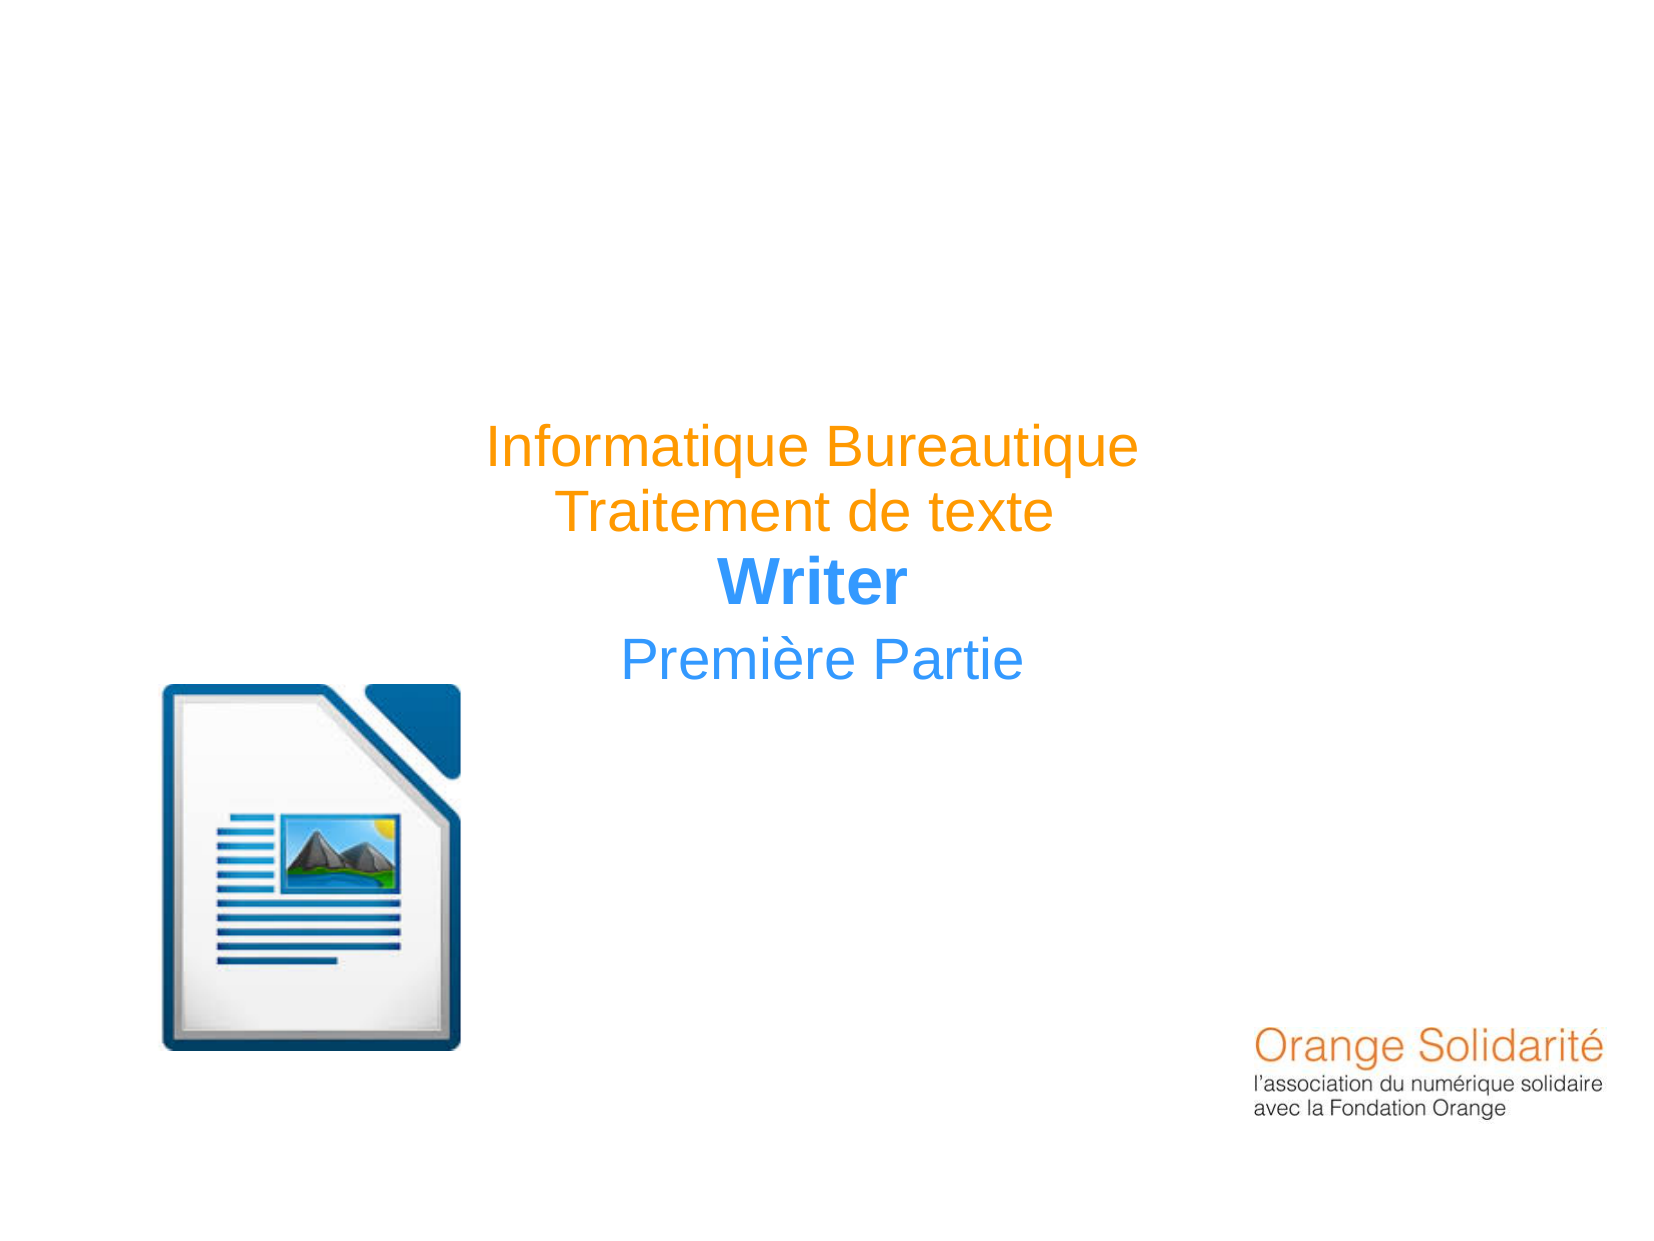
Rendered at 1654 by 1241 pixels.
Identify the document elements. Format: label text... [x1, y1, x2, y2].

text_box Informatique Bureautique Traitement de texte Writer Première Partie [470, 406, 1312, 776]
picture [1254, 1027, 1607, 1126]
picture [130, 684, 497, 1052]
